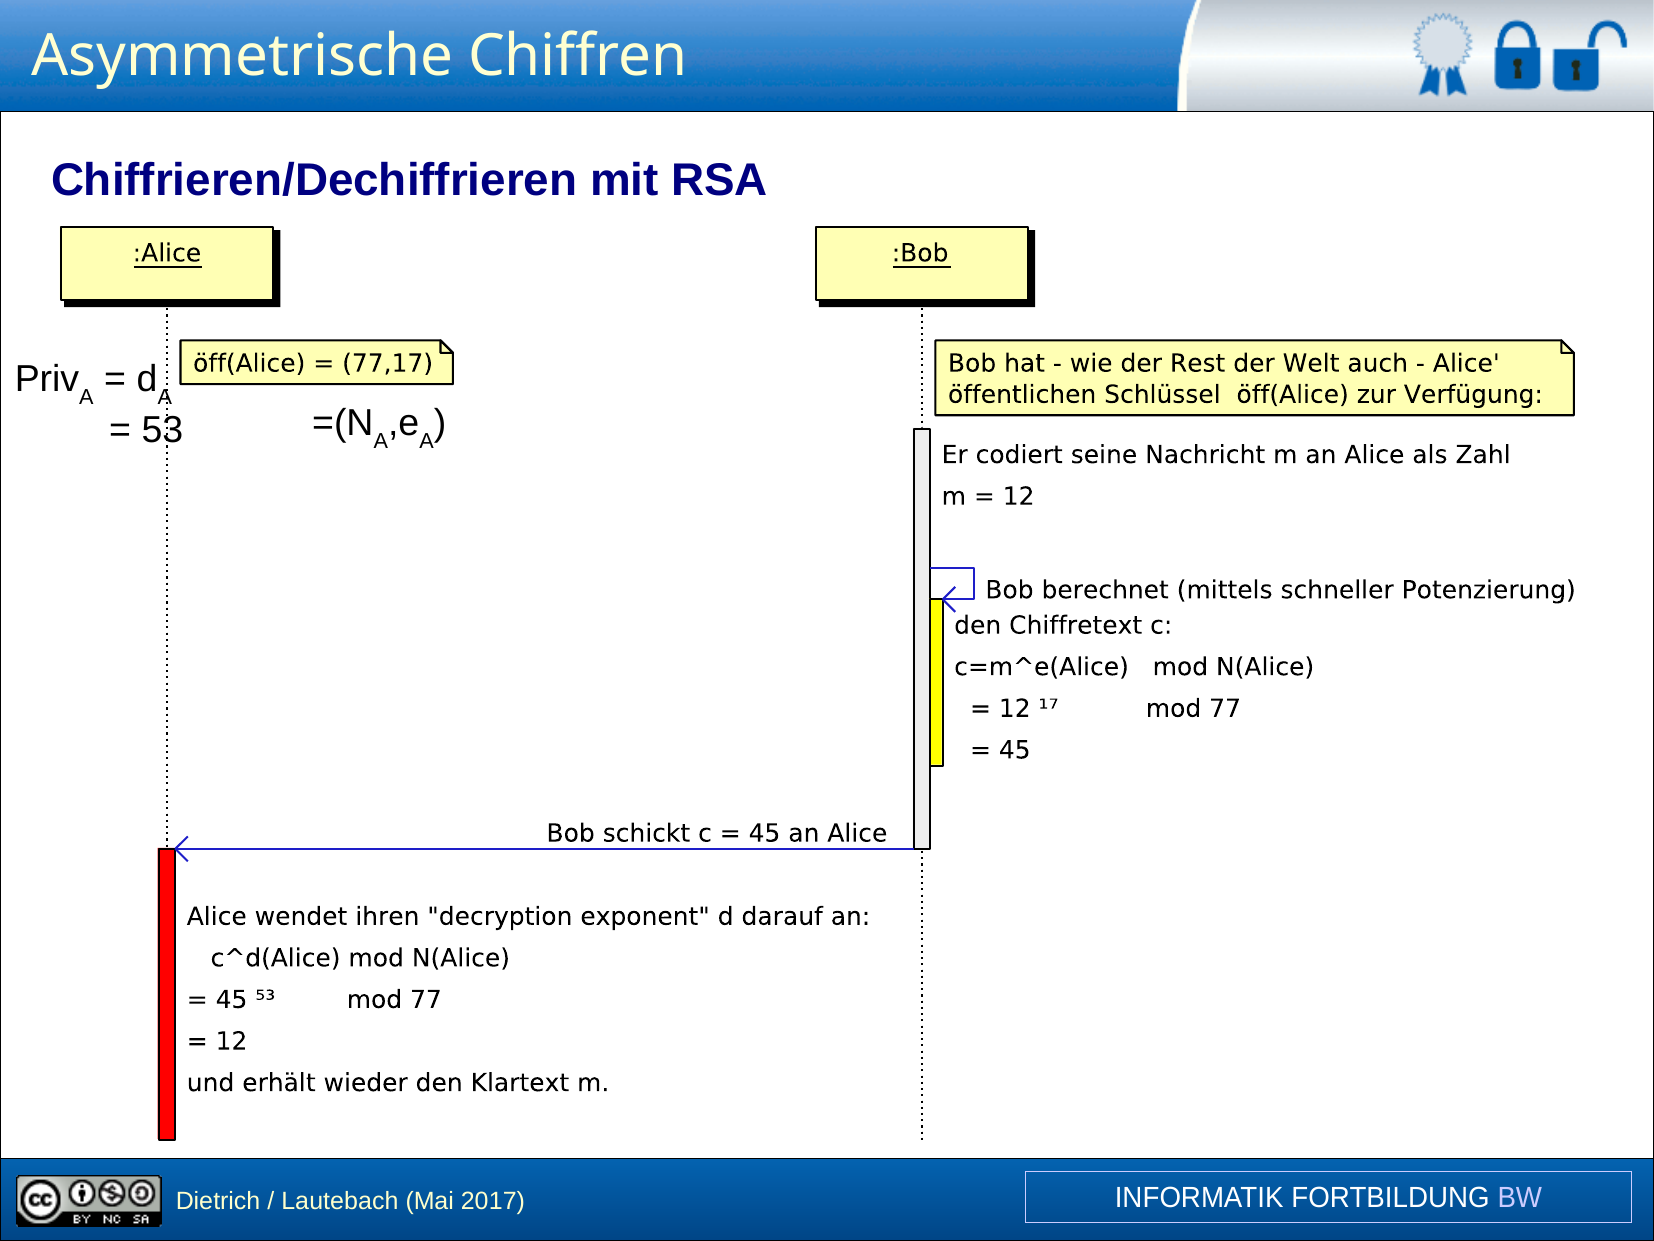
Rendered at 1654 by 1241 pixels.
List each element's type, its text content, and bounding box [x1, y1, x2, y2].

picture [27, 214, 1638, 1157]
picture [16, 1175, 162, 1227]
text_box Chiffrieren/Dechiffrieren mit RSA [36, 146, 1617, 214]
text_box =(NA,eA) [297, 394, 800, 461]
picture [0, 0, 1654, 111]
text_box PrivA = dA = 53 [0, 350, 201, 492]
title Asymmetrische Chiffren [31, 14, 1151, 92]
